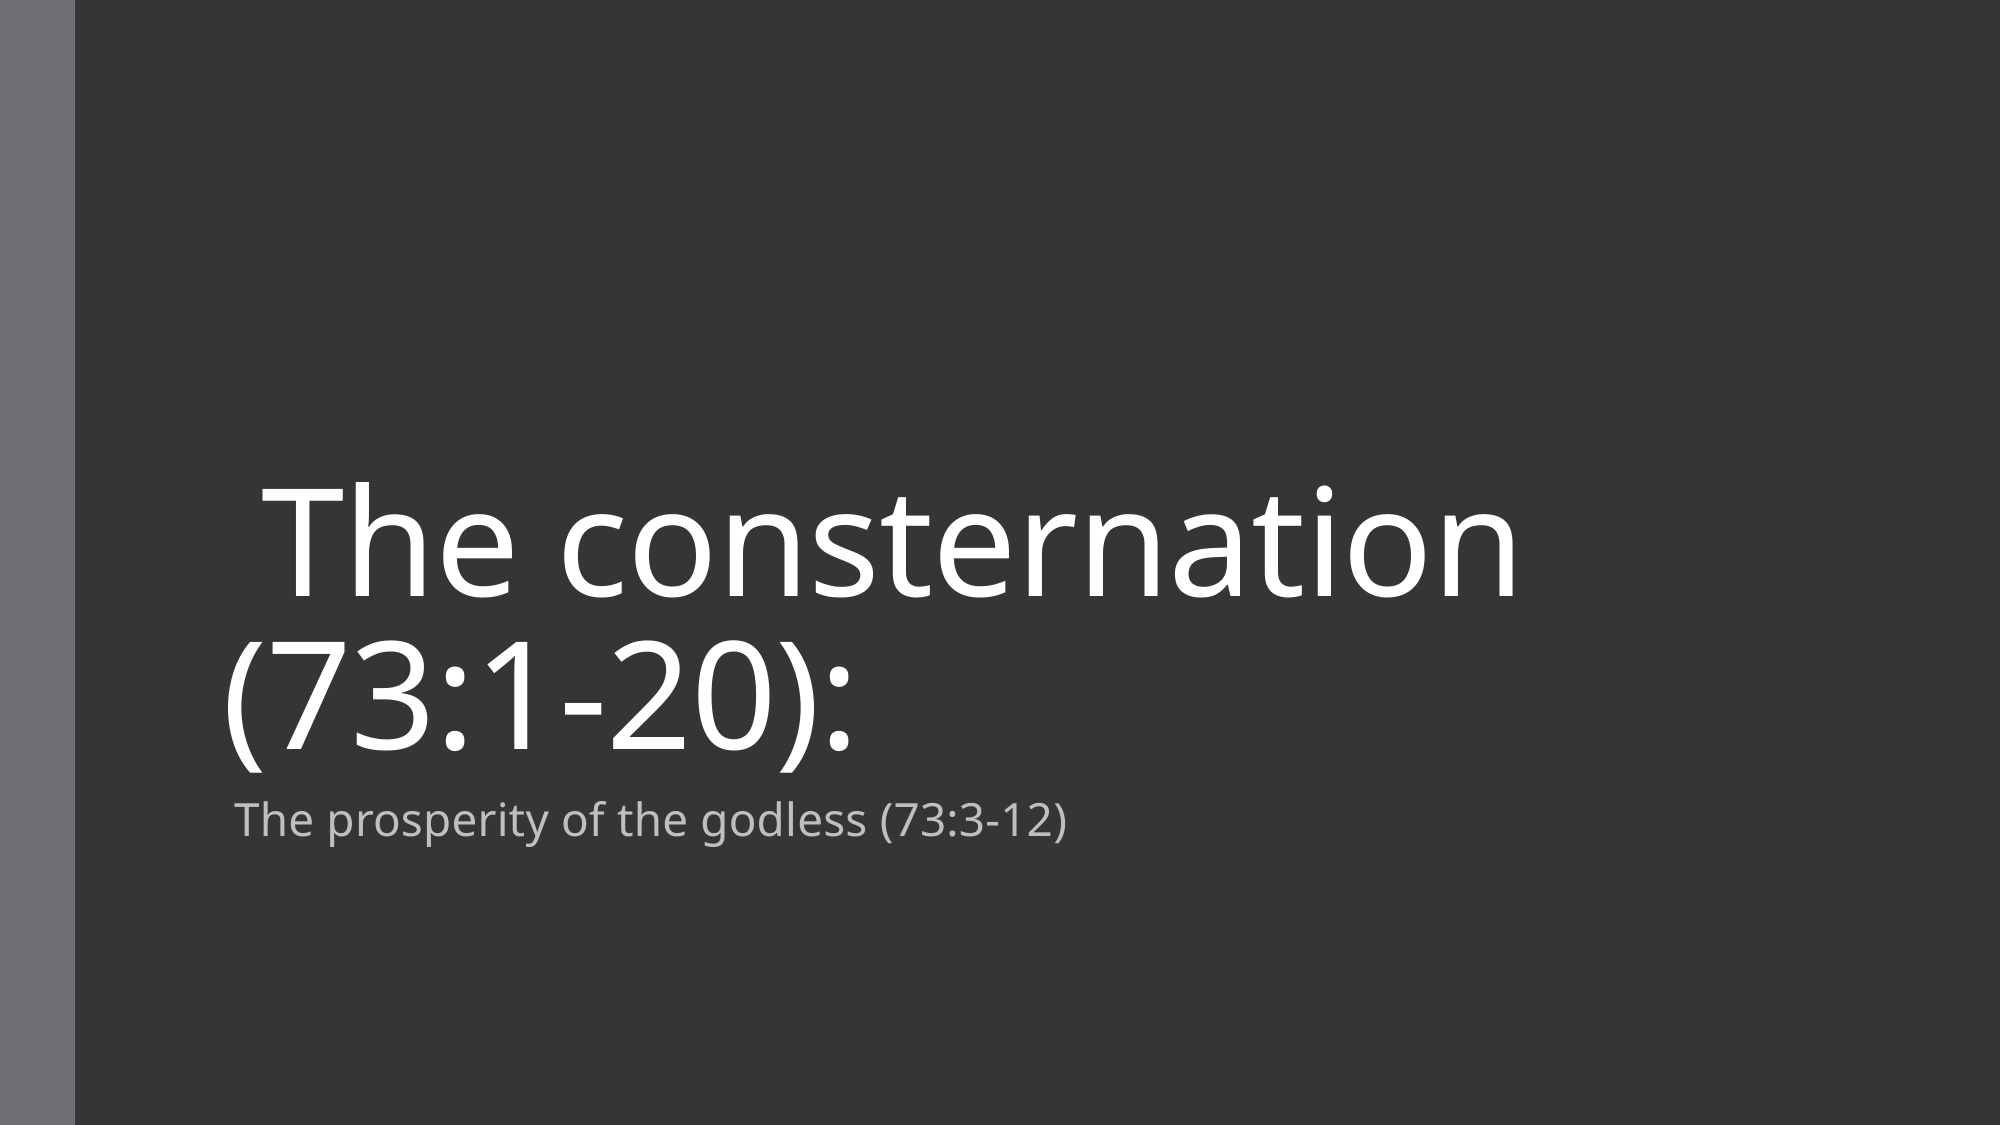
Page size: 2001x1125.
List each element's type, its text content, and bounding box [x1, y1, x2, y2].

title The consternation (73:1-20): [206, 124, 1752, 787]
subtitle The prosperity of the godless (73:3-12) [206, 787, 1752, 1066]
